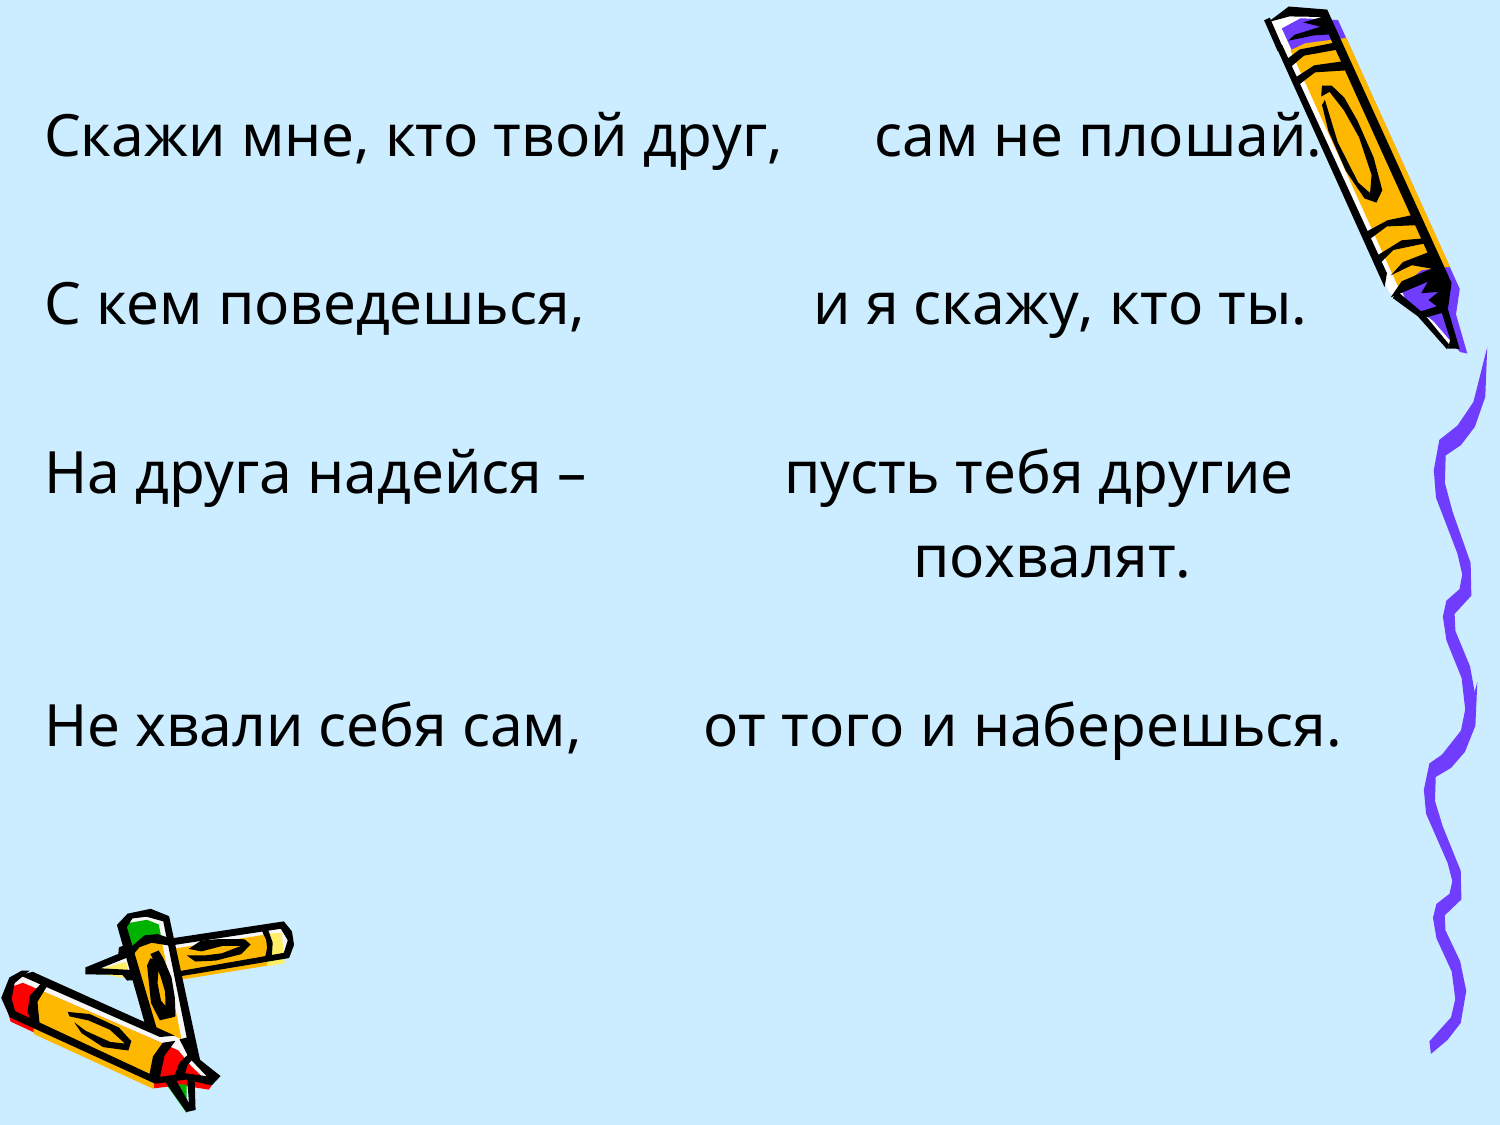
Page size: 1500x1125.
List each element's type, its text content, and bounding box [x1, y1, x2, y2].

list Скажи мне, кто твой друг, сам не плошай. С кем поведешься, и я скажу, кто ты. На друга надейся – пусть тебя другие похвалят. Не хвали себя сам, от того и наберешься. [29, 90, 1375, 1024]
